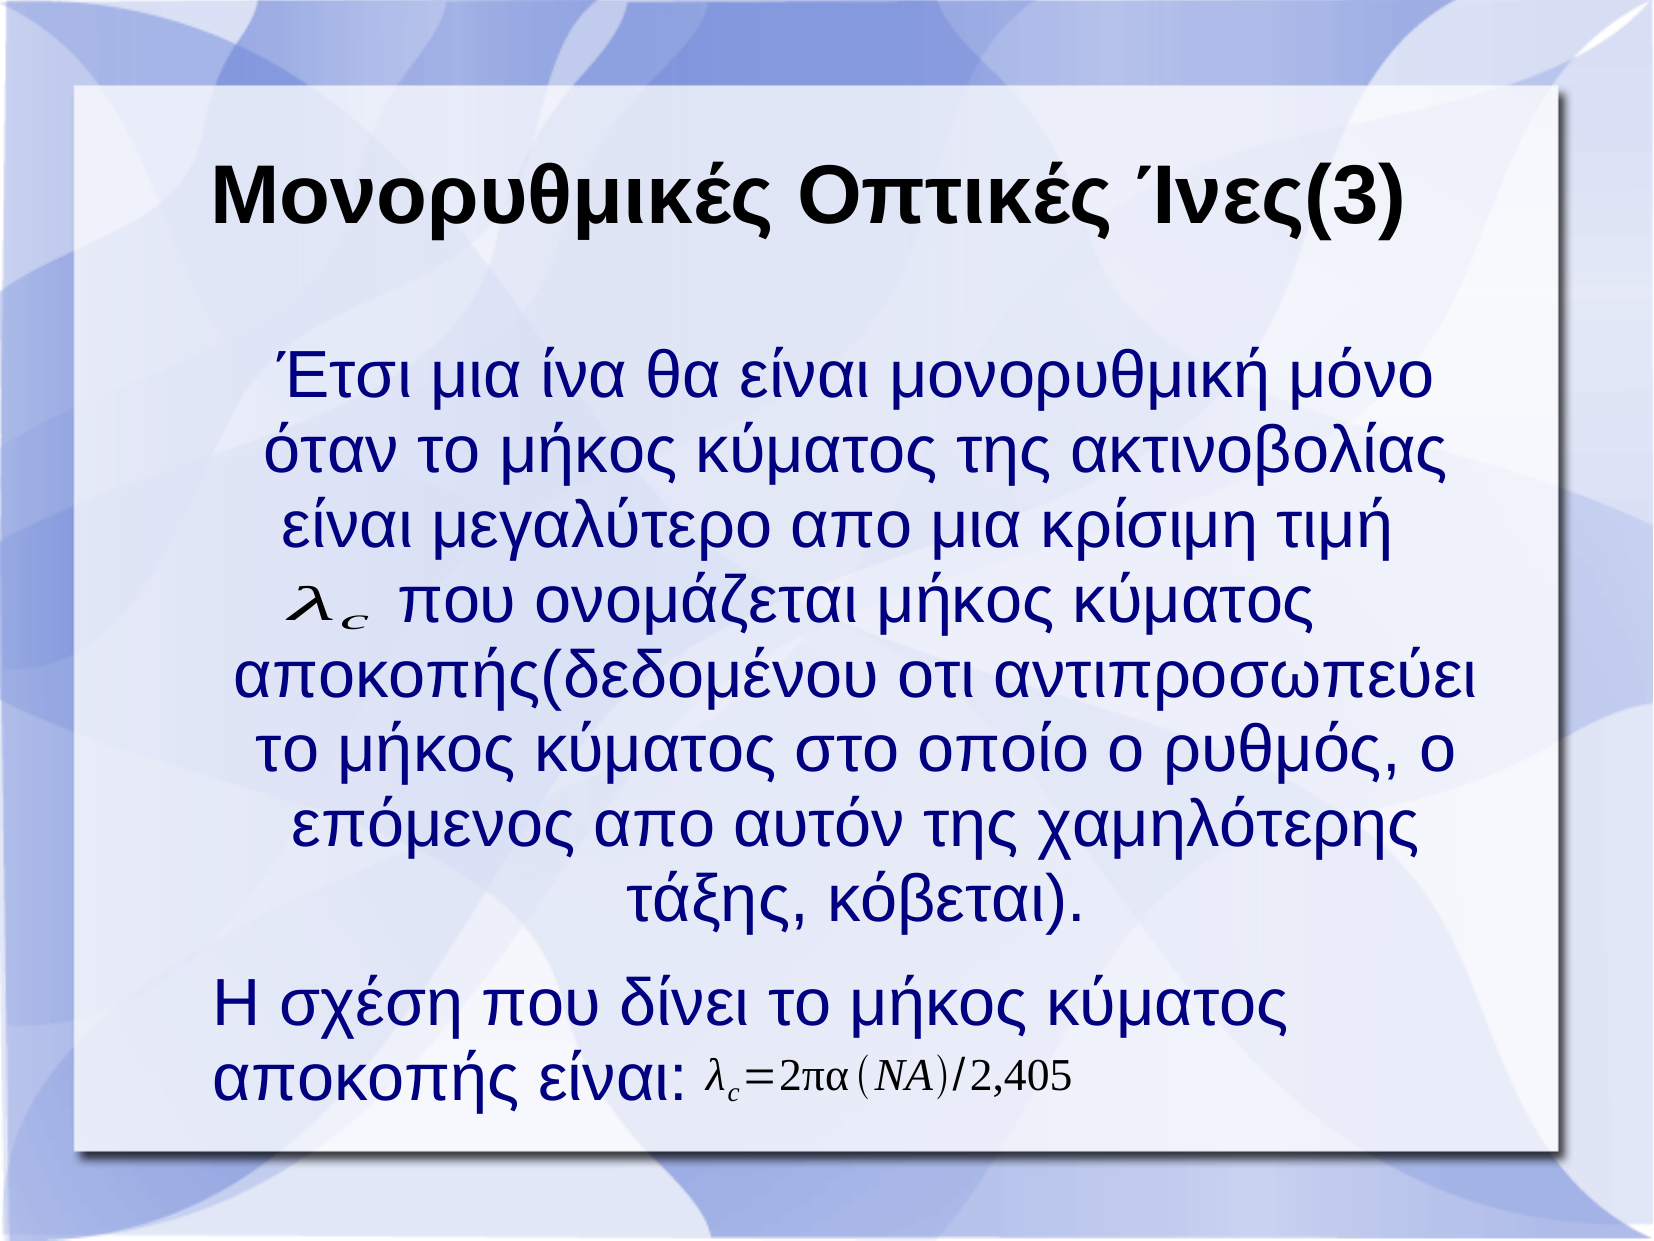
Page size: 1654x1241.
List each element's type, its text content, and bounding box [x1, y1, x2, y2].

title Μονορυθμικές Οπτικές Ίνες(3) [82, 90, 1535, 298]
list Έτσι μια ίνα θα είναι μονορυθμική μόνο όταν το μήκος κύματος της ακτινοβολίας είναι μεγαλύτερο απο μια κρίσιμη τιμή που ονομάζεται μήκος κύματος αποκοπής(δεδομένου οτι αντιπροσωπεύει το μήκος κύματος στο οποίο ο ρυθμός, ο επόμενος απο αυτόν της χαμηλότερης τάξης, κόβεται). Η σχέση που δίνει το μήκος κύματος αποκοπής είναι: [142, 337, 1501, 1115]
picture [0, 0, 1654, 1241]
chart [262, 575, 385, 638]
chart [696, 1050, 1080, 1108]
